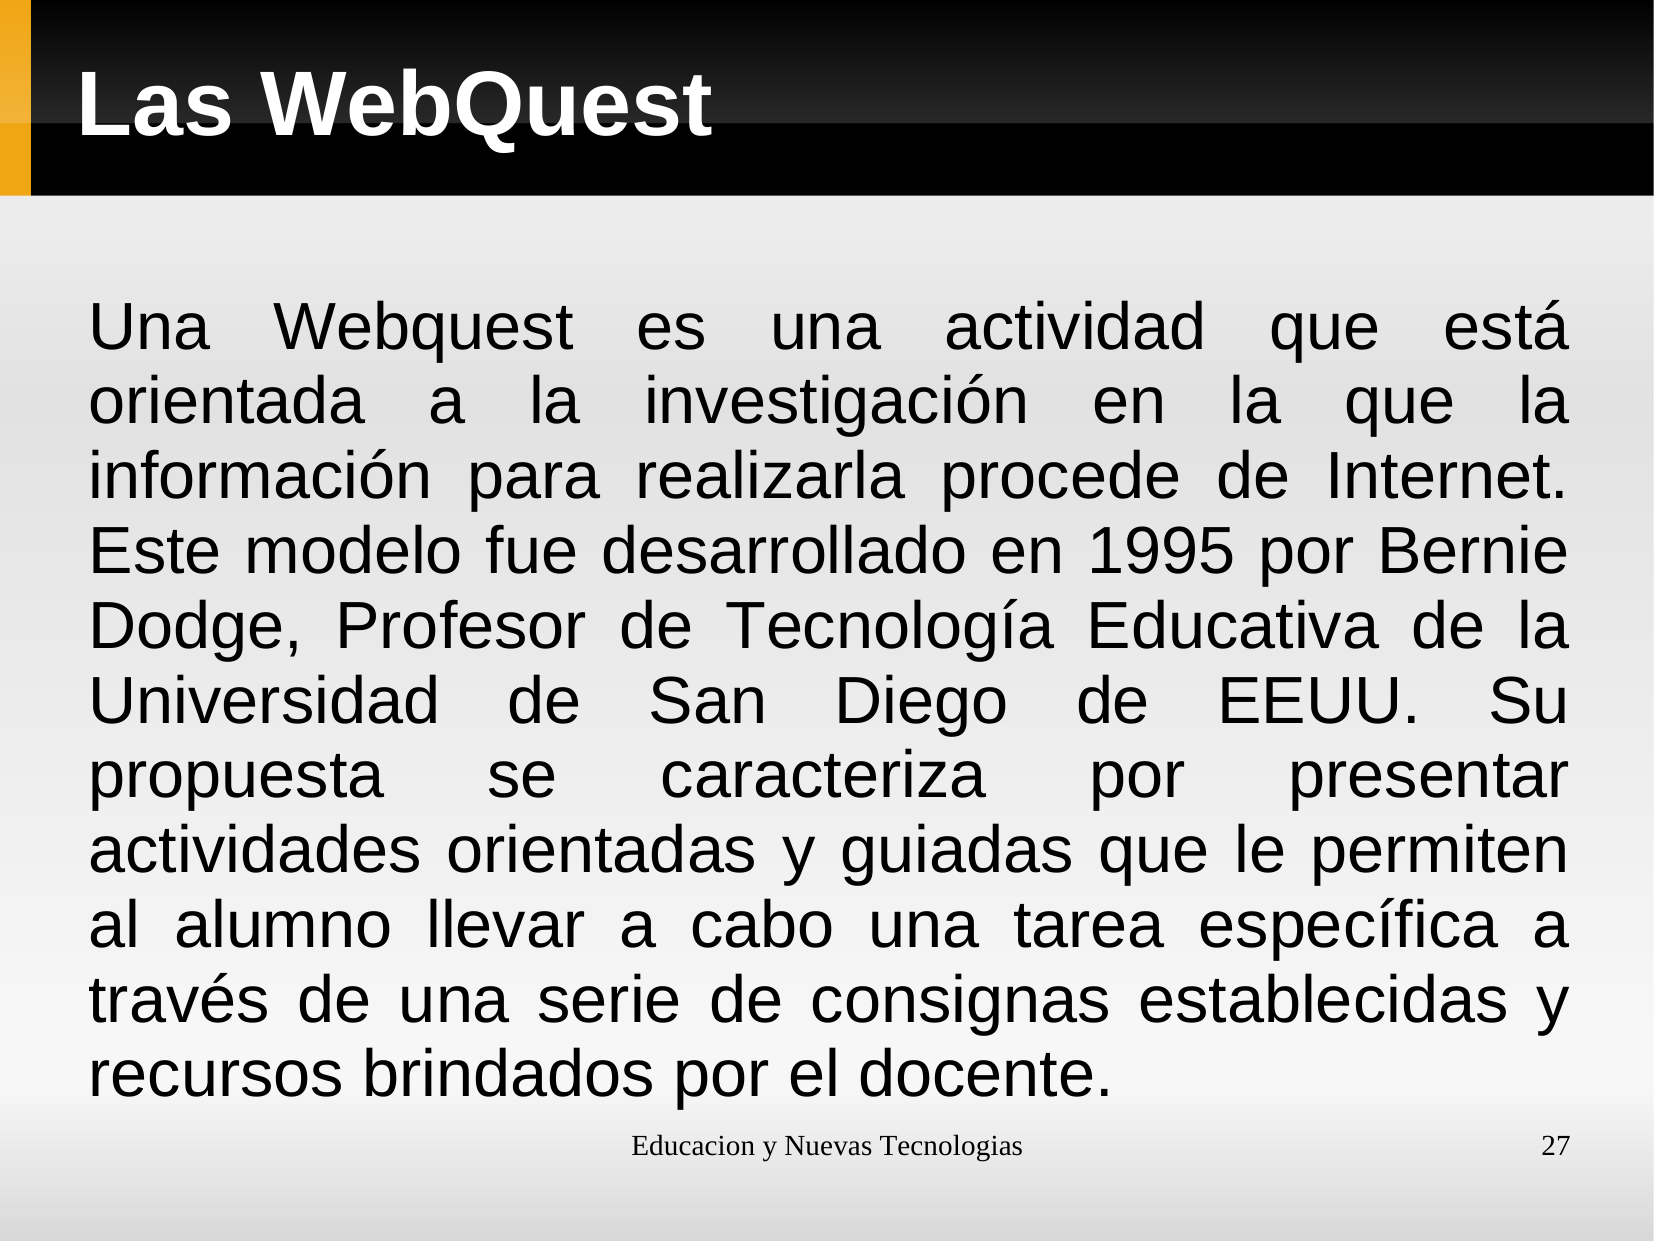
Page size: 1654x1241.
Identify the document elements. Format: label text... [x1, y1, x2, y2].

title Las WebQuest [76, 0, 1565, 208]
subtitle Una Webquest es una actividad que está orientada a la investigación en la que la información para realizarla procede de Internet. Este modelo fue desarrollado en 1995 por Bernie Dodge, Profesor de Tecnología Educativa de la Universidad de San Diego de EEUU. Su propuesta se caracteriza por presentar actividades orientadas y guiadas que le permiten al alumno llevar a cabo una tarea específica a través de una serie de consignas establecidas y recursos brindados por el docente. [88, 177, 1571, 1149]
picture [0, 0, 1654, 1241]
